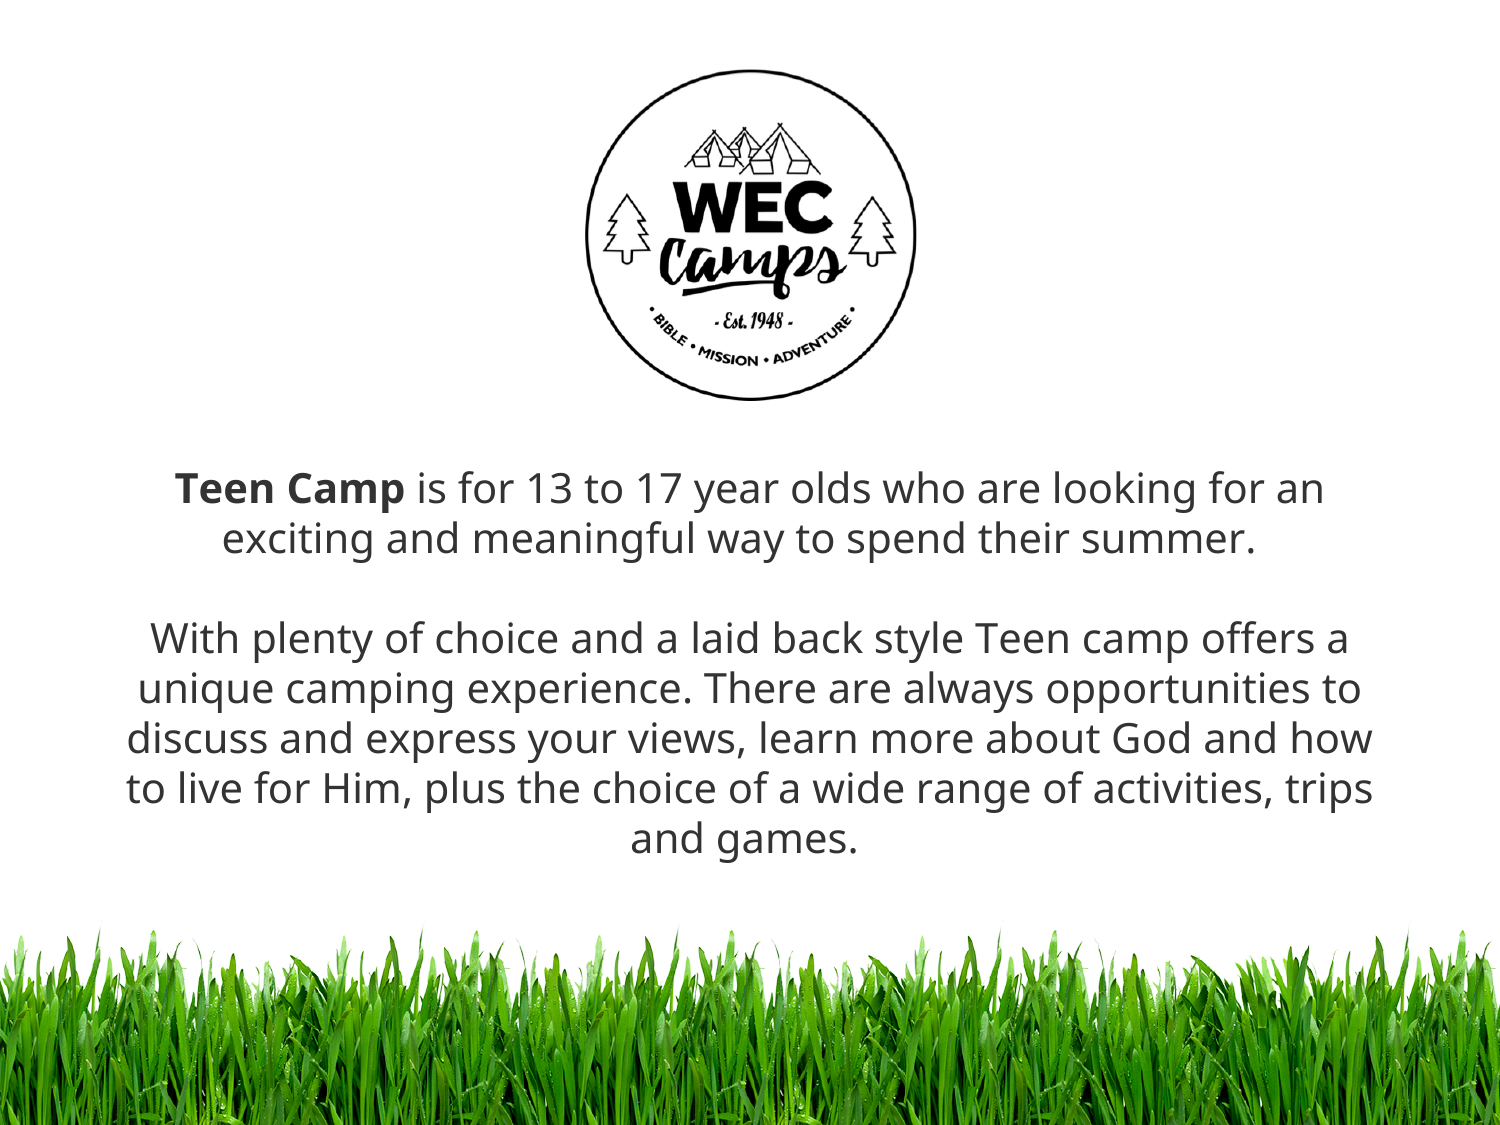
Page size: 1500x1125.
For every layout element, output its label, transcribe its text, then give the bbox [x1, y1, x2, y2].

picture [0, 908, 1500, 1125]
text_box Teen Camp is for 13 to 17 year olds who are looking for an exciting and meaningful way to spend their summer. With plenty of choice and a laid back style Teen camp offers a unique camping experience. There are always opportunities to discuss and express your views, learn more about God and how to live for Him, plus the choice of a wide range of activities, trips and games. [94, 454, 1406, 870]
picture [583, 68, 917, 402]
